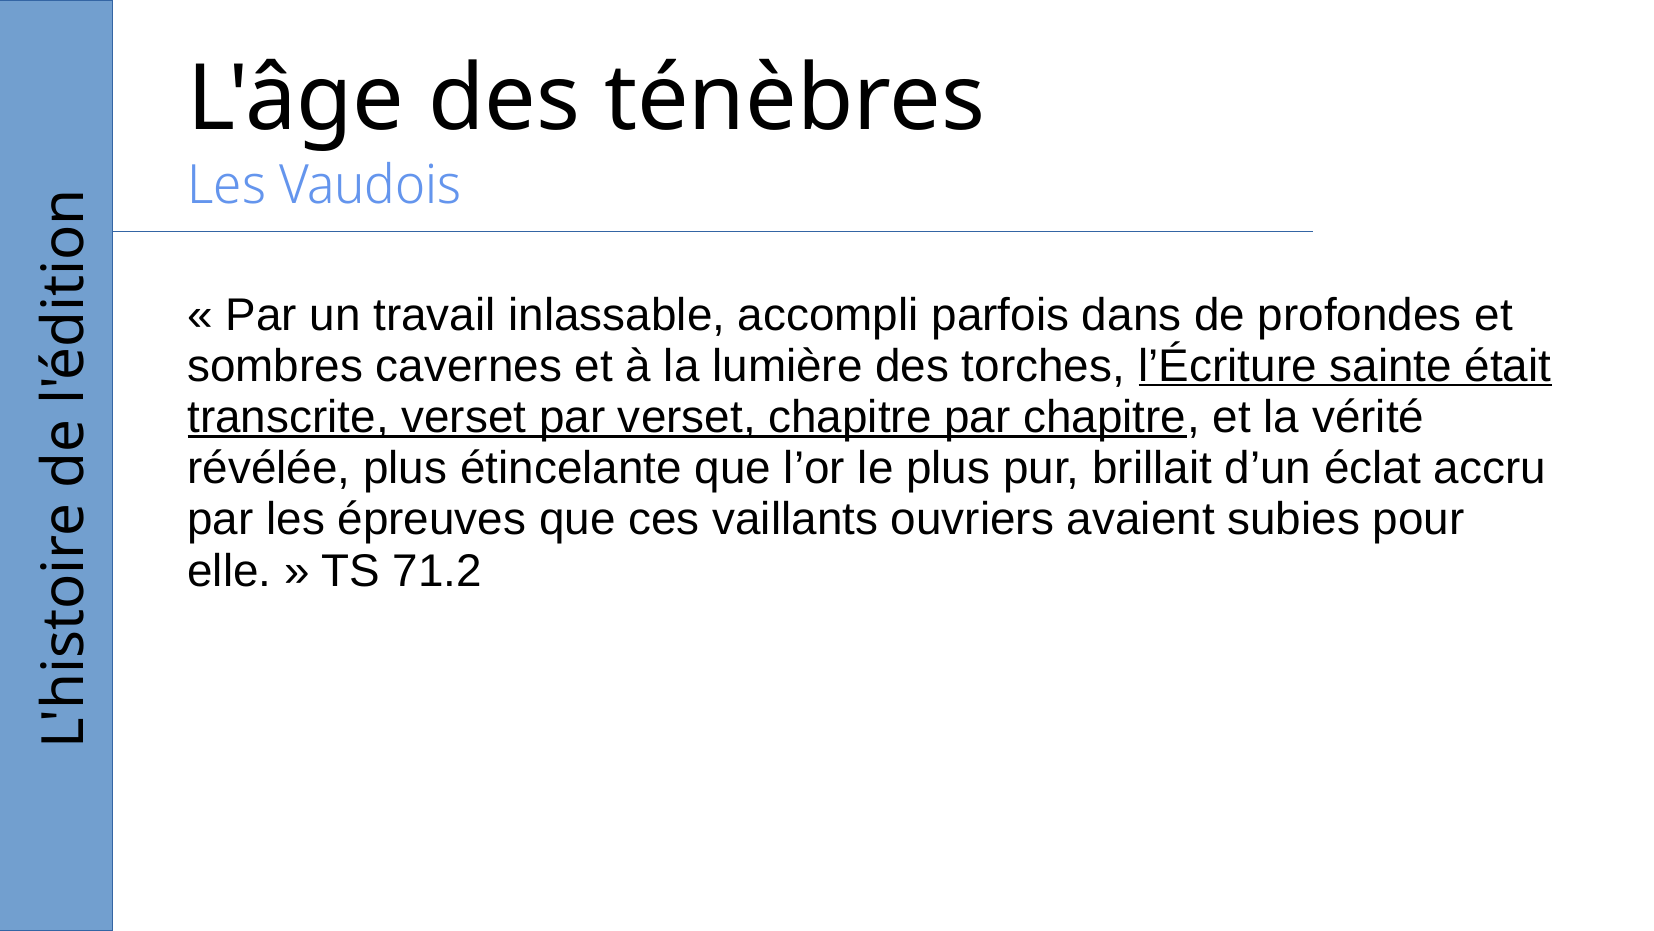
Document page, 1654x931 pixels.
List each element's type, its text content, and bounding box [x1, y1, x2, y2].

text_box L'histoire de l'édition [13, 37, 105, 901]
text_box [0, 0, 113, 931]
title L'âge des ténèbres [187, 33, 1571, 125]
title Les Vaudois [187, 125, 1571, 239]
subtitle « Par un travail inlassable, accompli parfois dans de profondes et sombres cavernes et à la lumière des torches, l’Écriture sainte était transcrite, verset par verset, chapitre par chapitre, et la vérité révélée, plus étincelante que l’or le plus pur, brillait d’un éclat accru par les épreuves que ces vaillants ouvriers avaient subies pour elle. » TS 71.2 [187, 288, 1571, 828]
